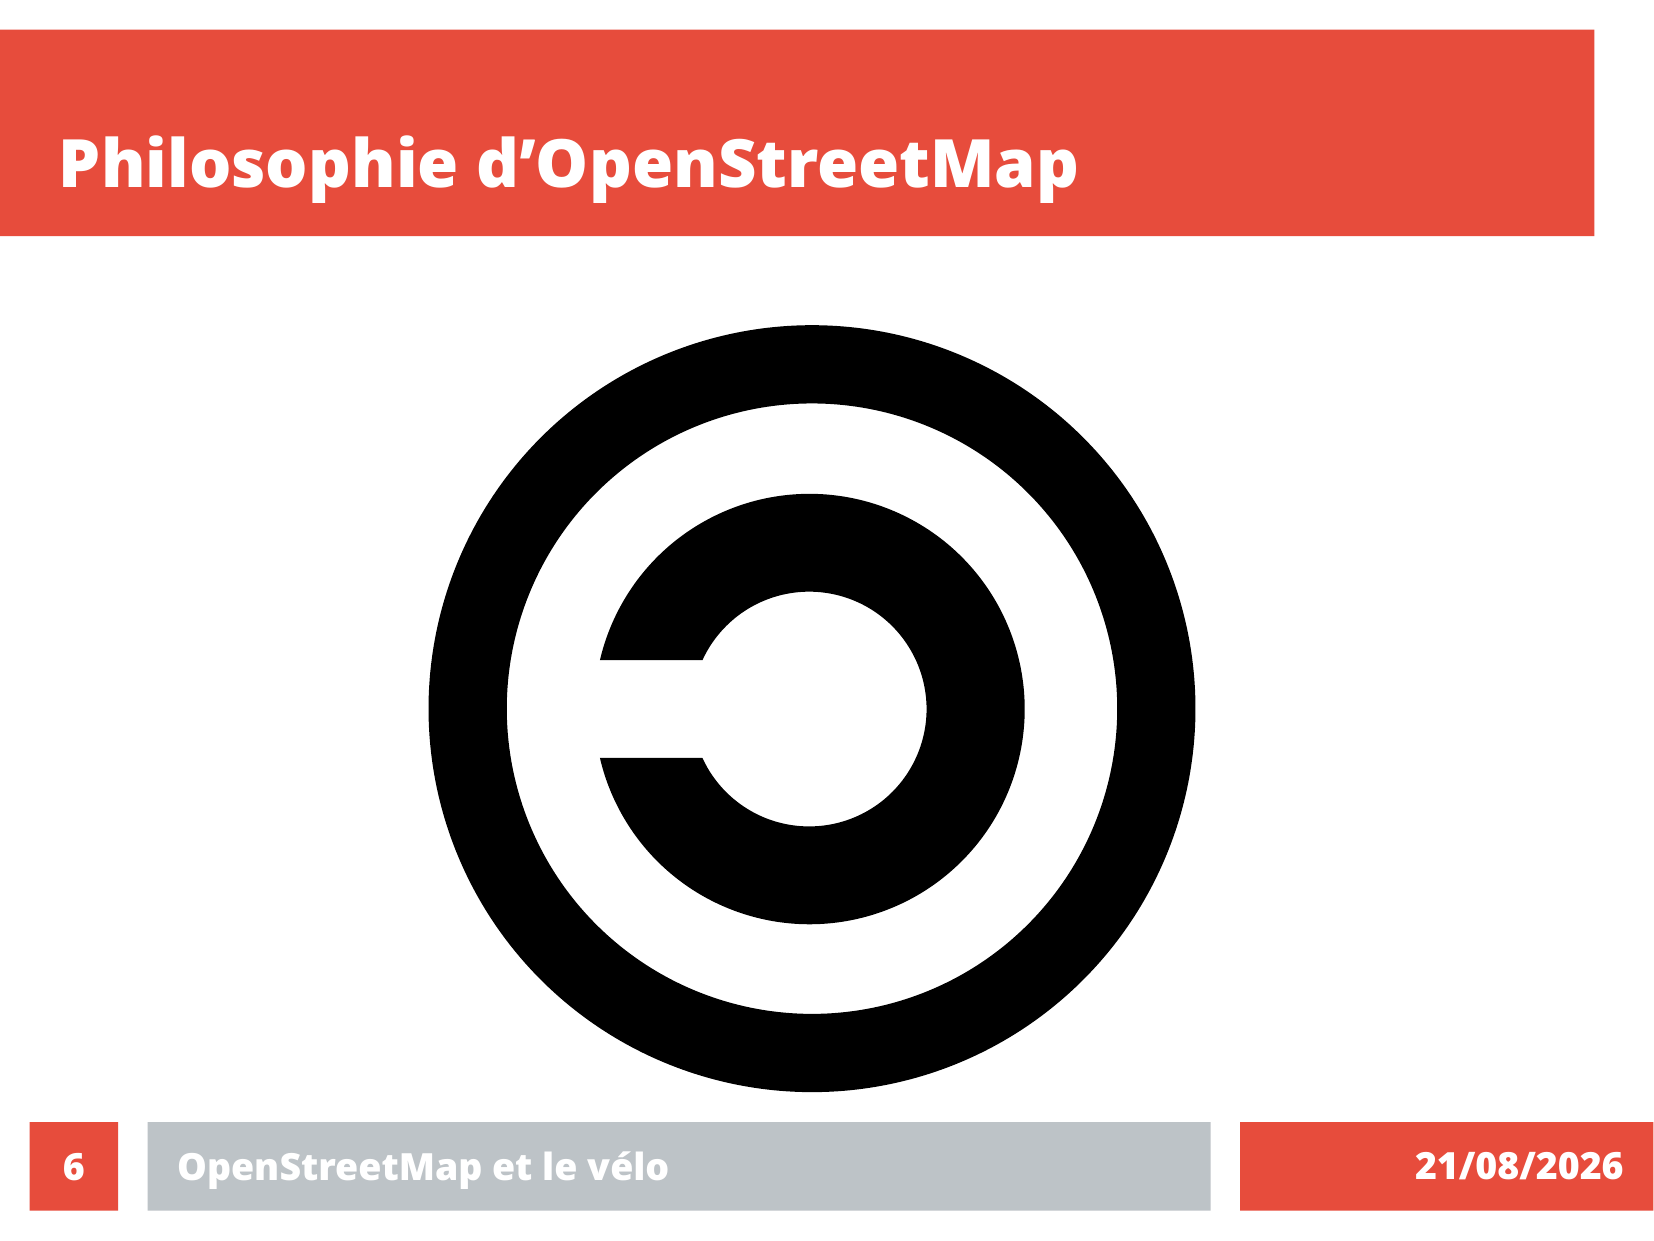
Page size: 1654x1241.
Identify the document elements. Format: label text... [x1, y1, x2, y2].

picture [428, 324, 1196, 1093]
title Philosophie d’OpenStreetMap [59, 59, 1595, 207]
